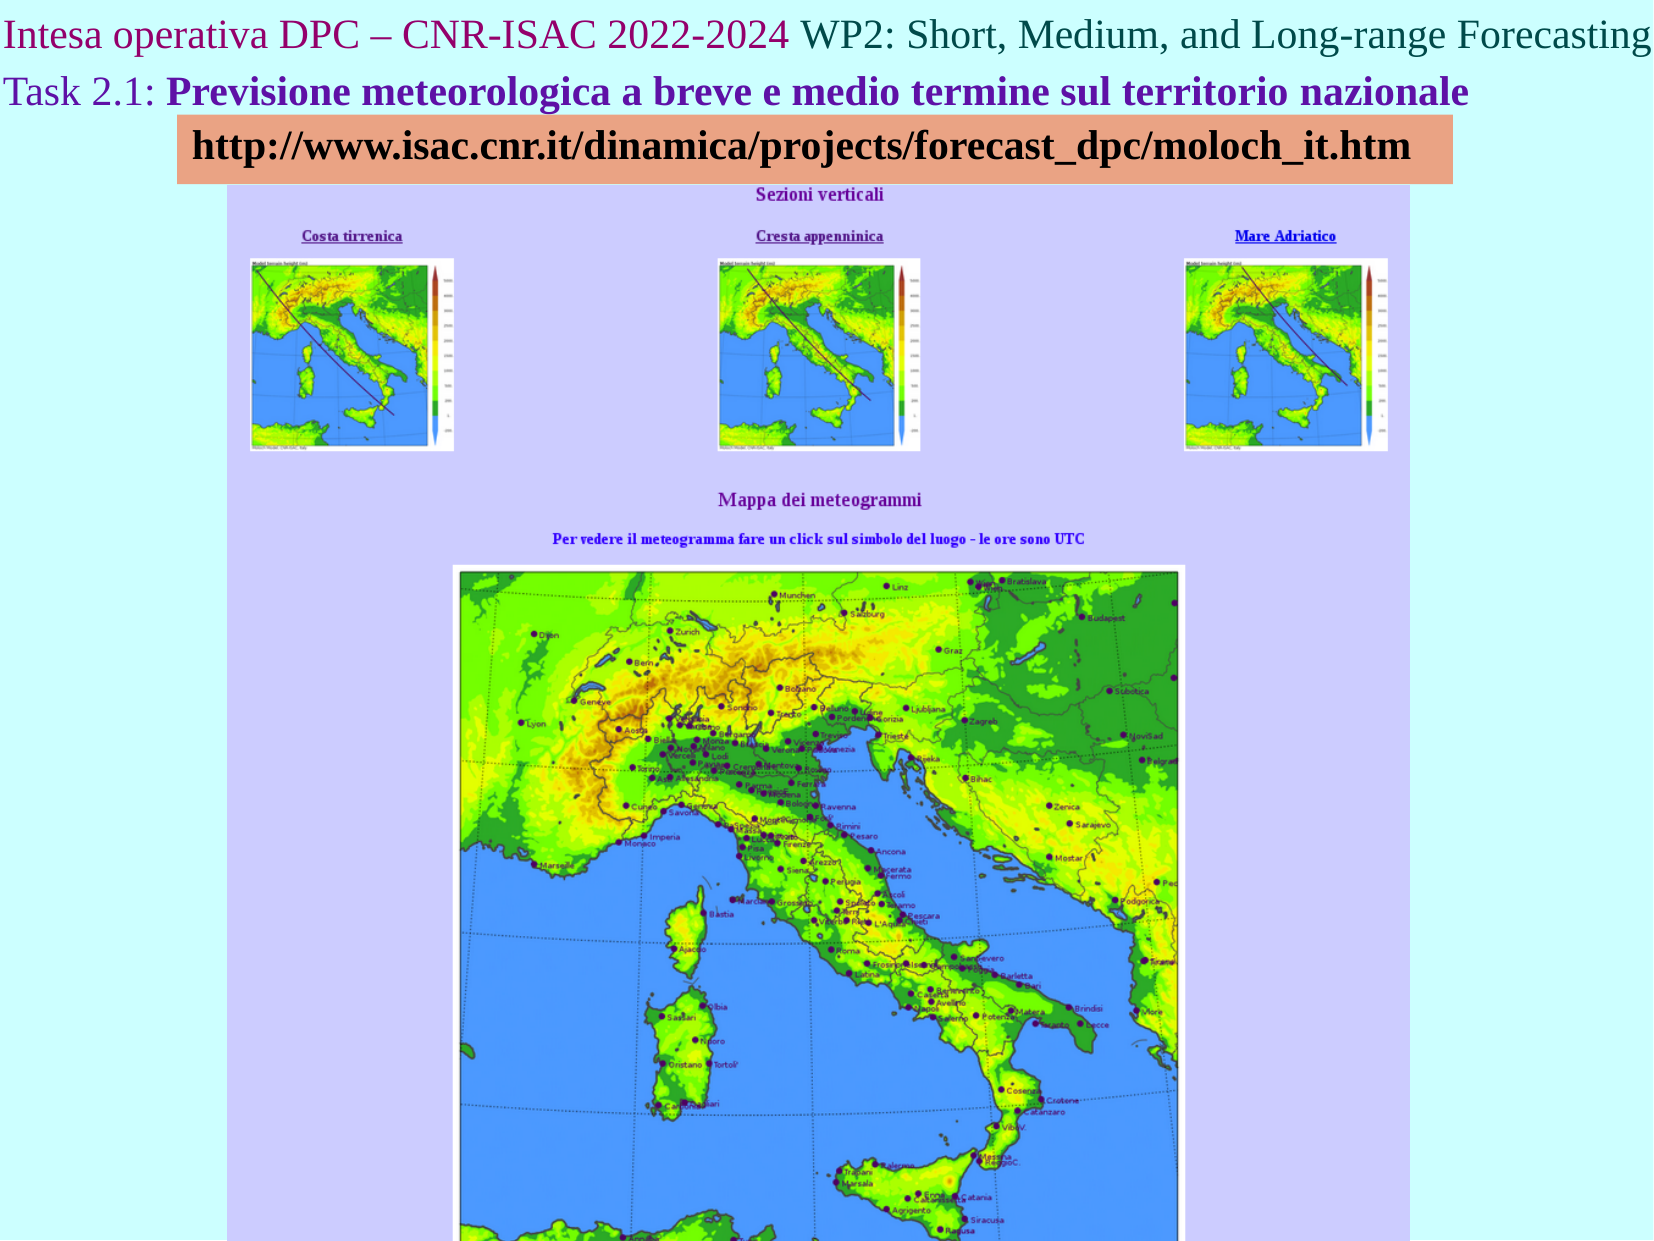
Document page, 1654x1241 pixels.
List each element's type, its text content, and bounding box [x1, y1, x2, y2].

picture [227, 185, 1410, 1241]
text_box Intesa operativa DPC – CNR-ISAC 2022-2024 WP2: Short, Medium, and Long-range Forecasting Task 2.1: Previsione meteorologica a breve e medio termine sul territorio nazionale [0, 8, 1654, 154]
text_box http://www.isac.cnr.it/dinamica/projects/forecast_dpc/moloch_it.htm [177, 114, 1453, 185]
